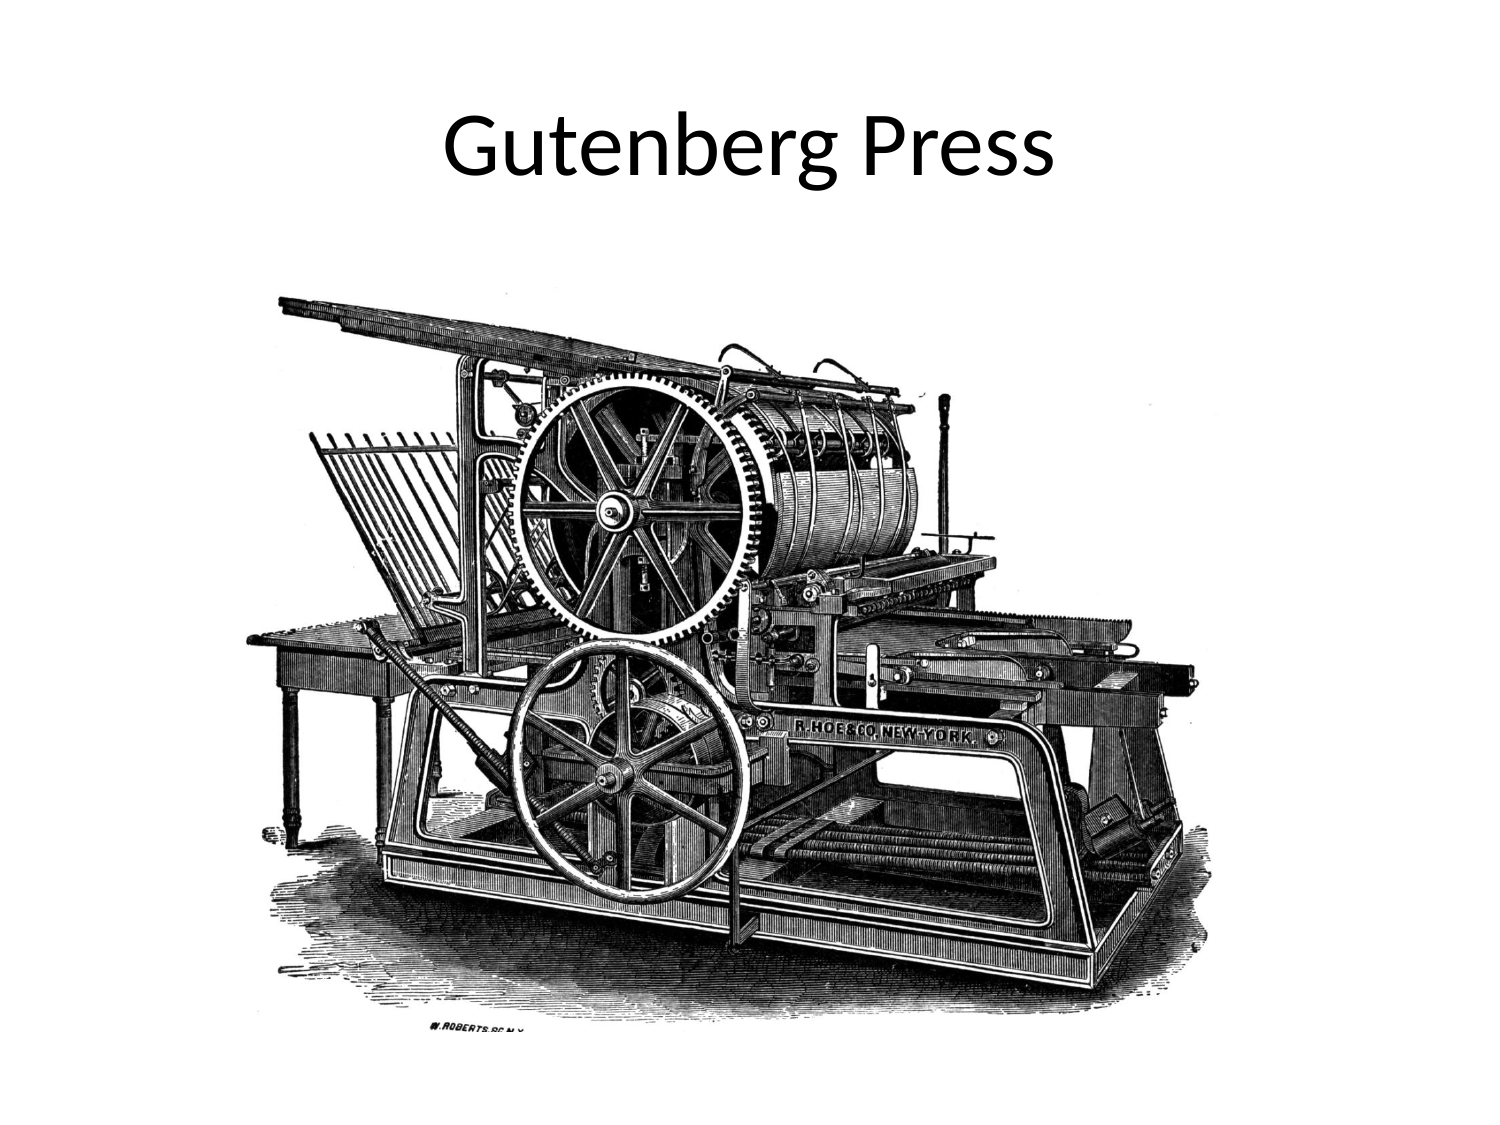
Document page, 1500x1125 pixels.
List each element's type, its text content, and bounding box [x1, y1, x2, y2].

title Gutenberg Press [75, 45, 1425, 233]
picture [234, 281, 1243, 1032]
